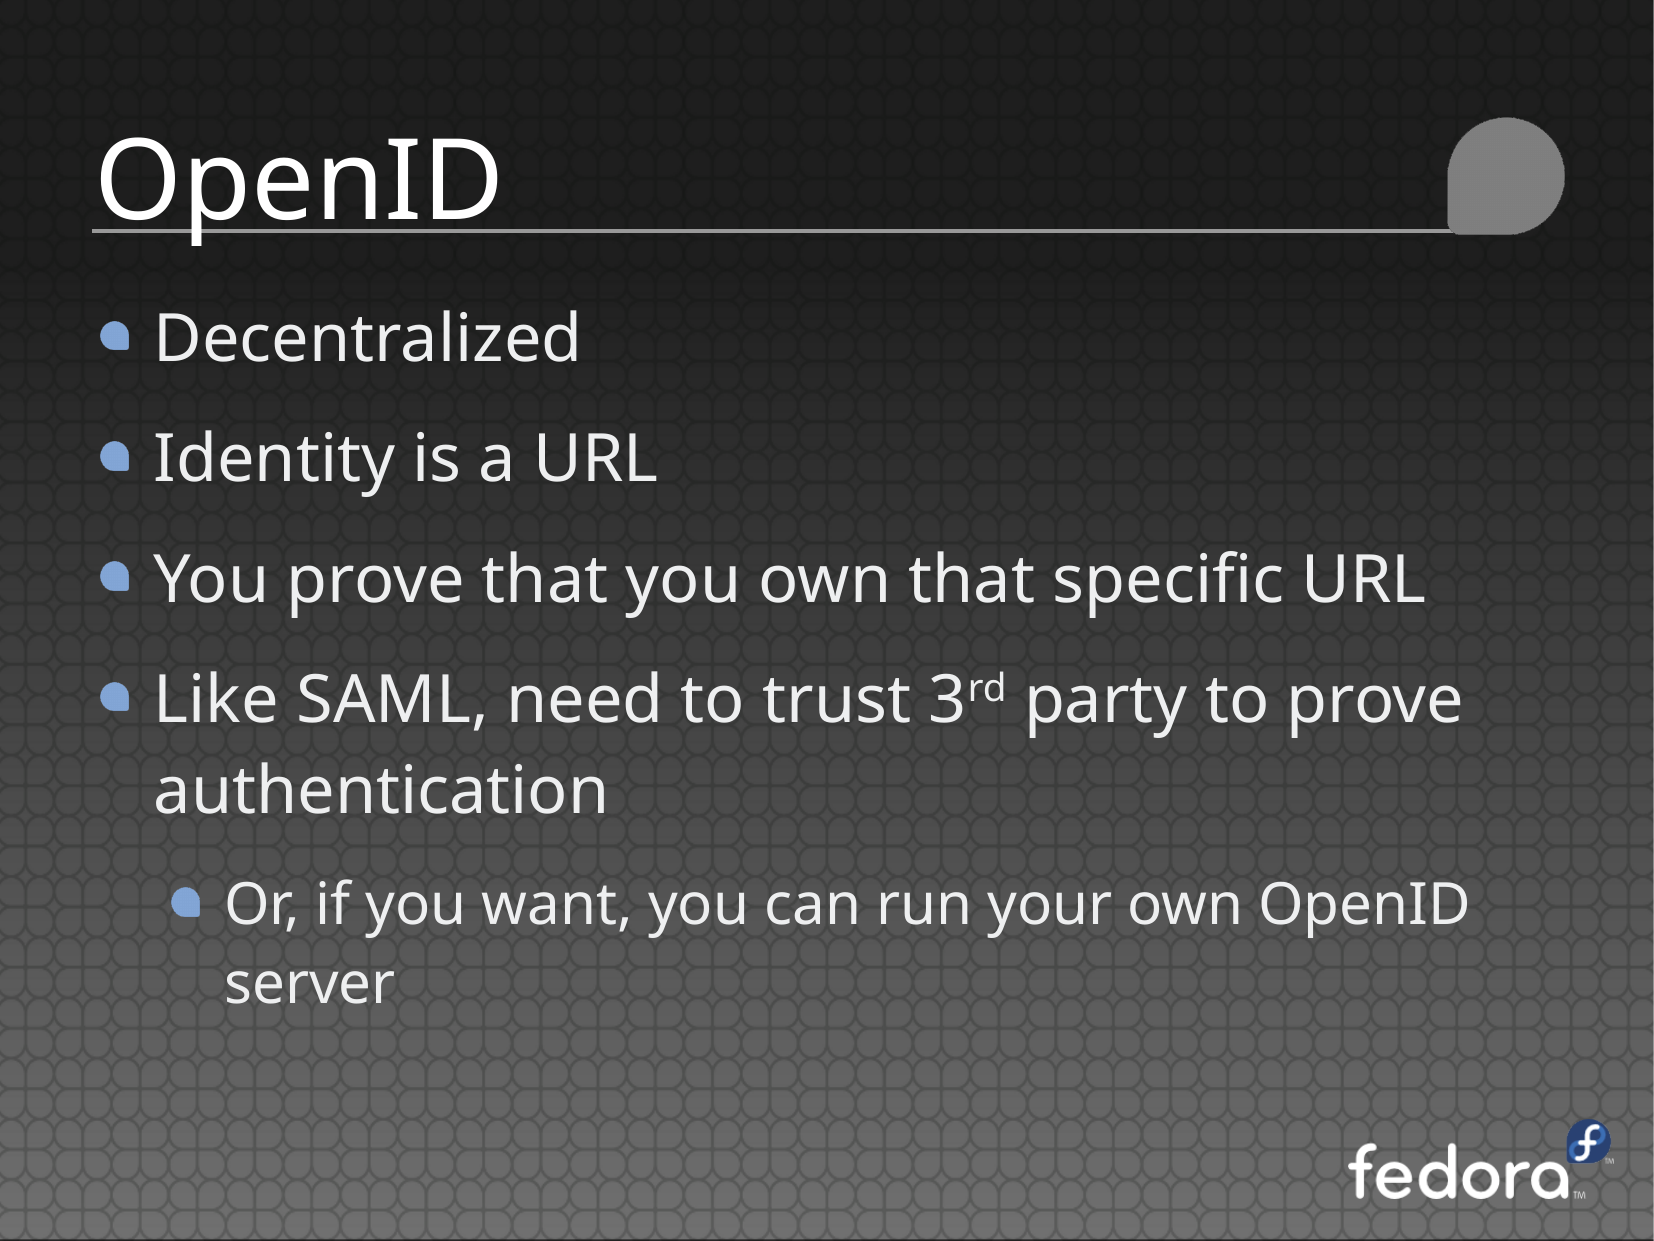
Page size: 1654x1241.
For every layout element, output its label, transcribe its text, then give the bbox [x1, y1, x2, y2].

title OpenID [94, 100, 1426, 251]
list Decentralized Identity is a URL You prove that you own that specific URL Like SAML, need to trust 3rd party to prove authentication Or, if you want, you can run your own OpenID server [82, 290, 1571, 1144]
picture [0, 0, 1654, 1241]
